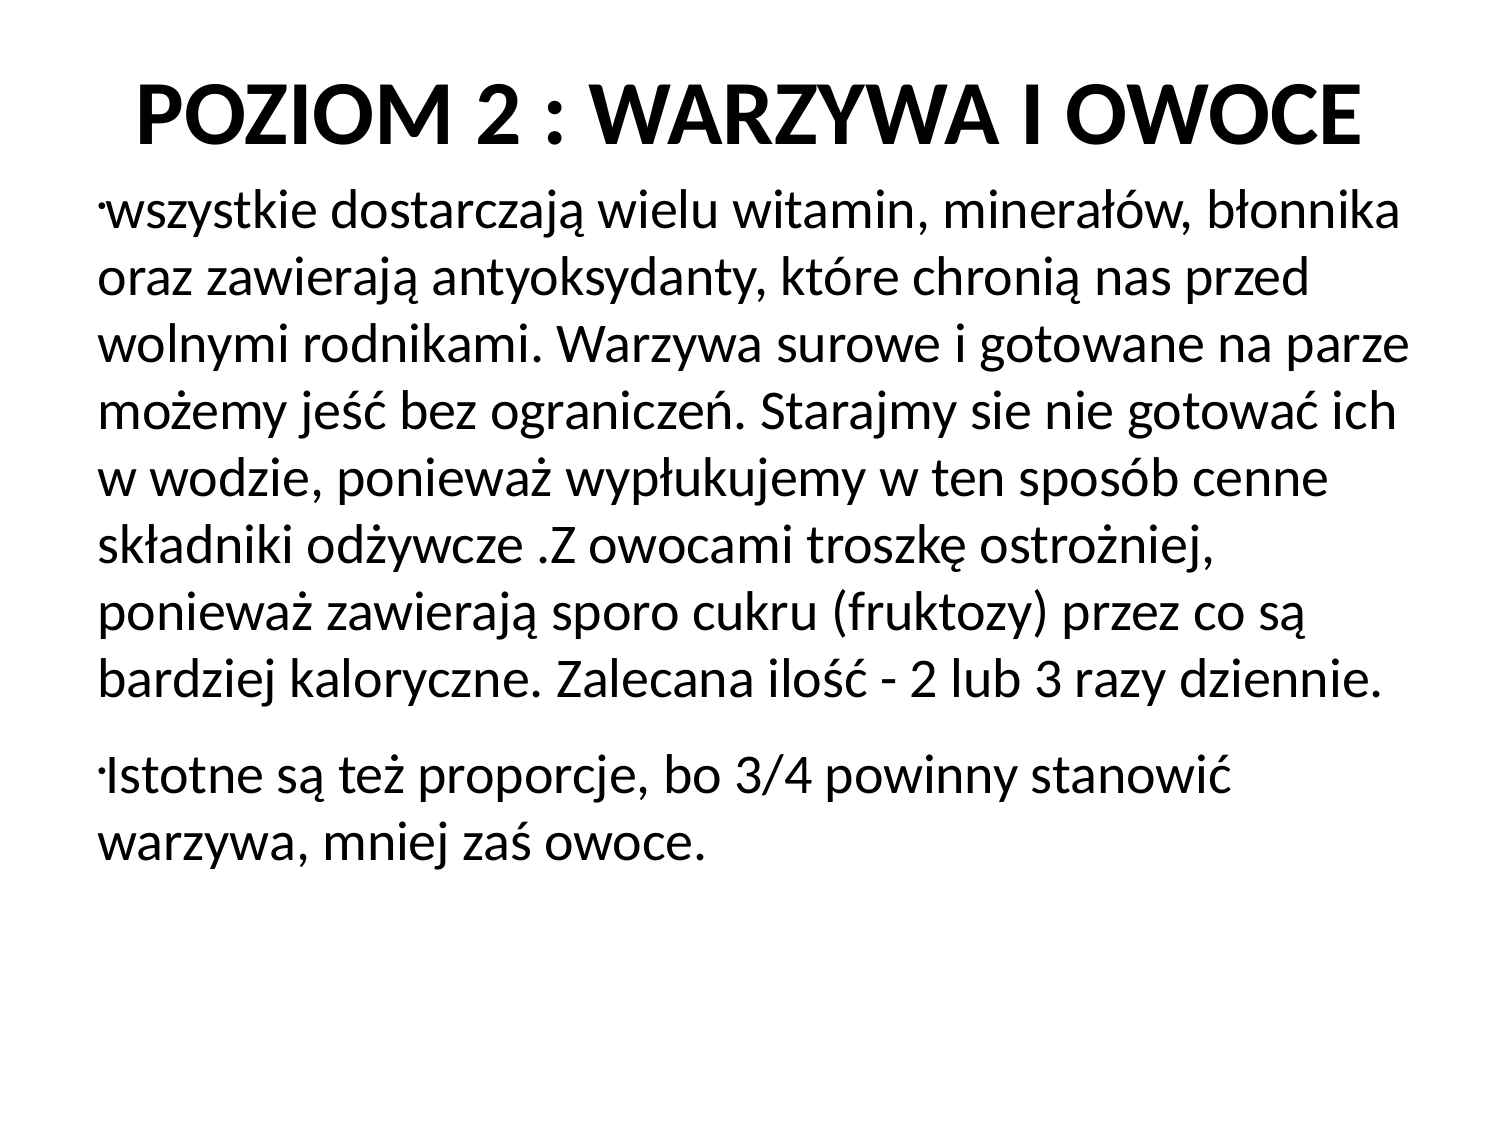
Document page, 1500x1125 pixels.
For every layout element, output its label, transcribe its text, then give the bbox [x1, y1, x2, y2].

title POZIOM 2 : WARZYWA I OWOCE [75, 45, 1425, 233]
list wszystkie dostarczają wielu witamin, minerałów, błonnika oraz zawierają antyoksydanty, które chronią nas przed wolnymi rodnikami. Warzywa surowe i gotowane na parze możemy jeść bez ograniczeń. Starajmy sie nie gotować ich w wodzie, ponieważ wypłukujemy w ten sposób cenne składniki odżywcze .Z owocami troszkę ostrożniej, ponieważ zawierają sporo cukru (fruktozy) przez co są bardziej kaloryczne. Zalecana ilość - 2 lub 3 razy dziennie. Istotne są też proporcje, bo 3/4 powinny stanowić warzywa, mniej zaś owoce. [82, 165, 1433, 908]
